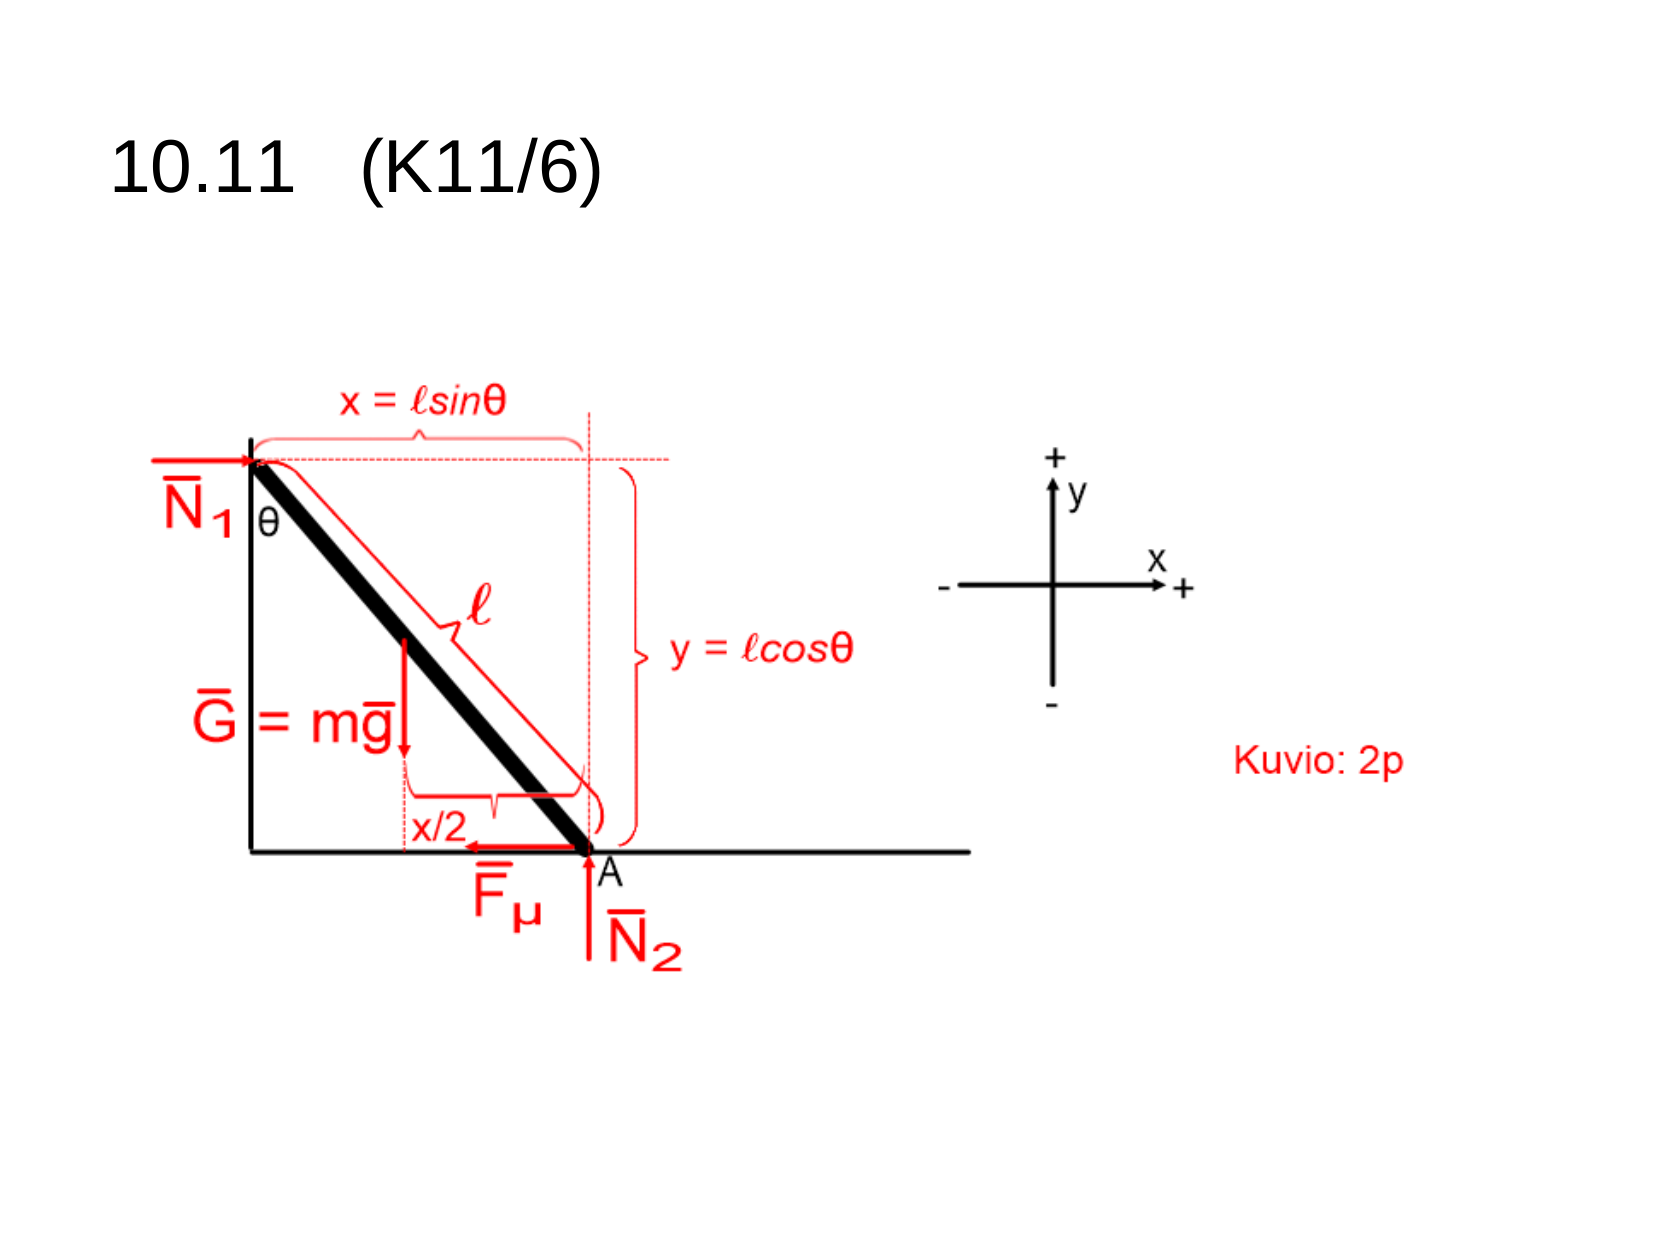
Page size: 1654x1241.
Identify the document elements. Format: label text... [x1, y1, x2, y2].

text_box 10.11 (K11/6) [94, 118, 1170, 223]
picture [118, 318, 1441, 1039]
